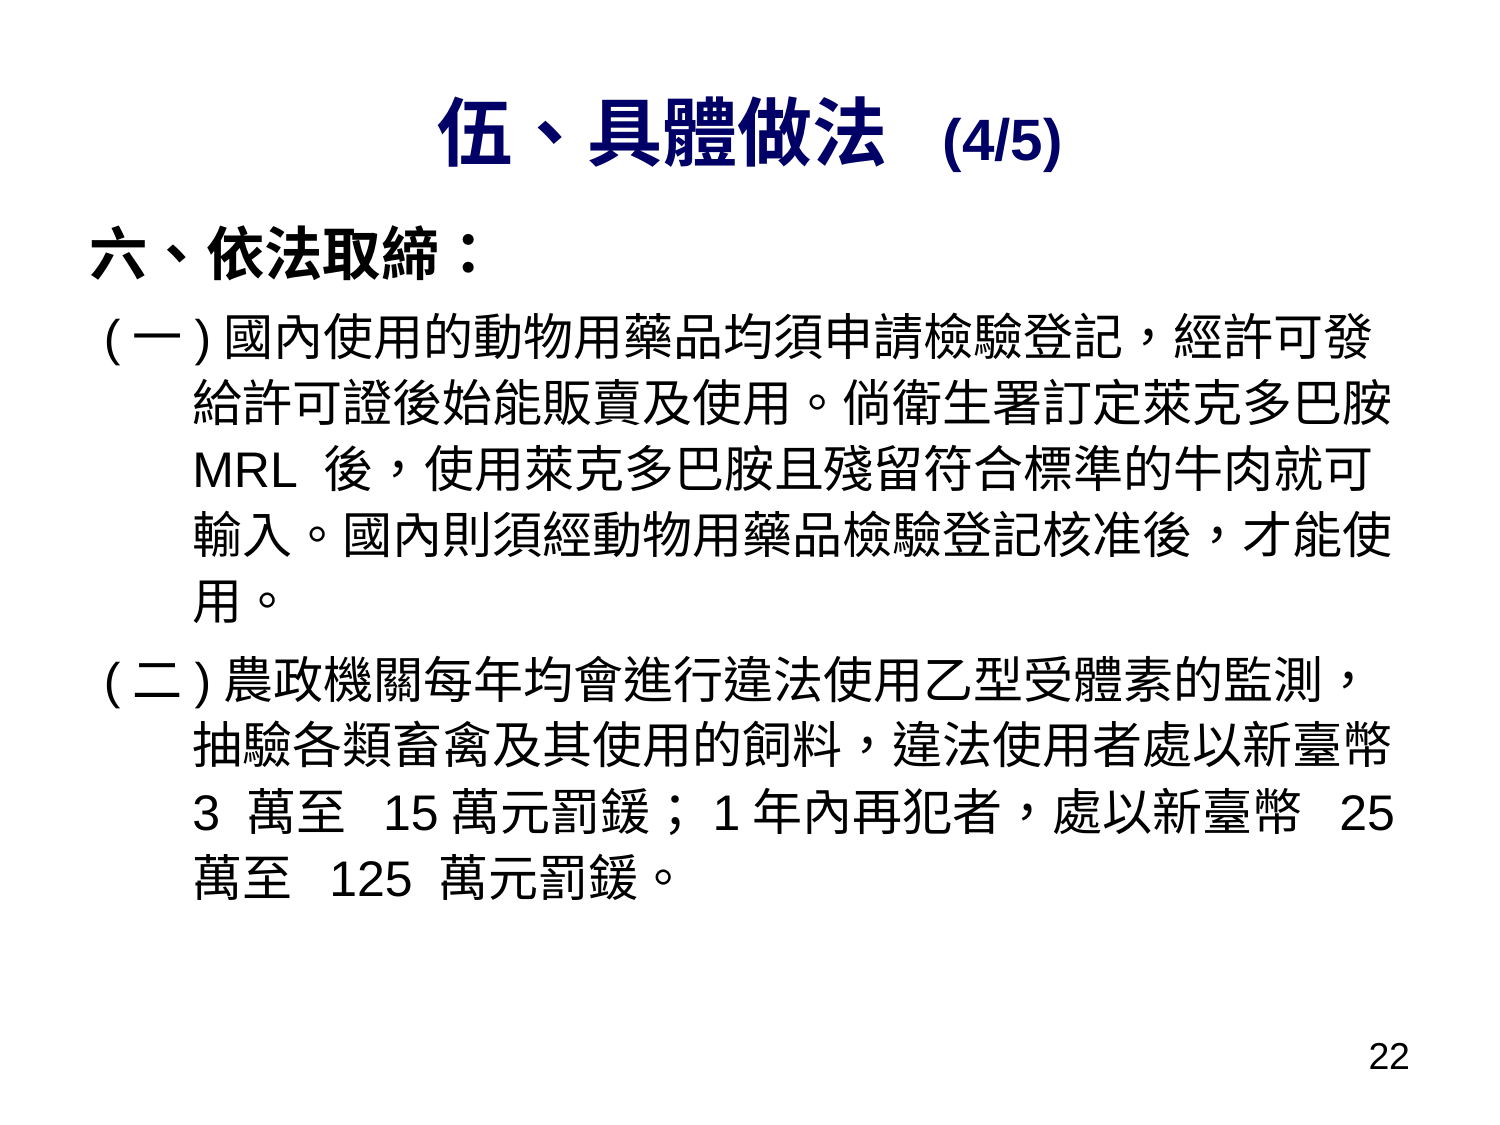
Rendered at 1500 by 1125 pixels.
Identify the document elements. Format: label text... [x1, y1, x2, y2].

list 六、依法取締： (一)國內使用的動物用藥品均須申請檢驗登記，經許可發給許可證後始能販賣及使用。倘衛生署訂定萊克多巴胺 MRL 後，使用萊克多巴胺且殘留符合標準的牛肉就可輸入。國內則須經動物用藥品檢驗登記核准後，才能使用。 (二)農政機關每年均會進行違法使用乙型受體素的監測，抽驗各類畜禽及其使用的飼料，違法使用者處以新臺幣 3 萬至 15萬元罰鍰；1年內再犯者，處以新臺幣 25 萬至 125 萬元罰鍰。 [75, 202, 1426, 1047]
title 伍、具體做法 (4/5) [75, 66, 1426, 194]
